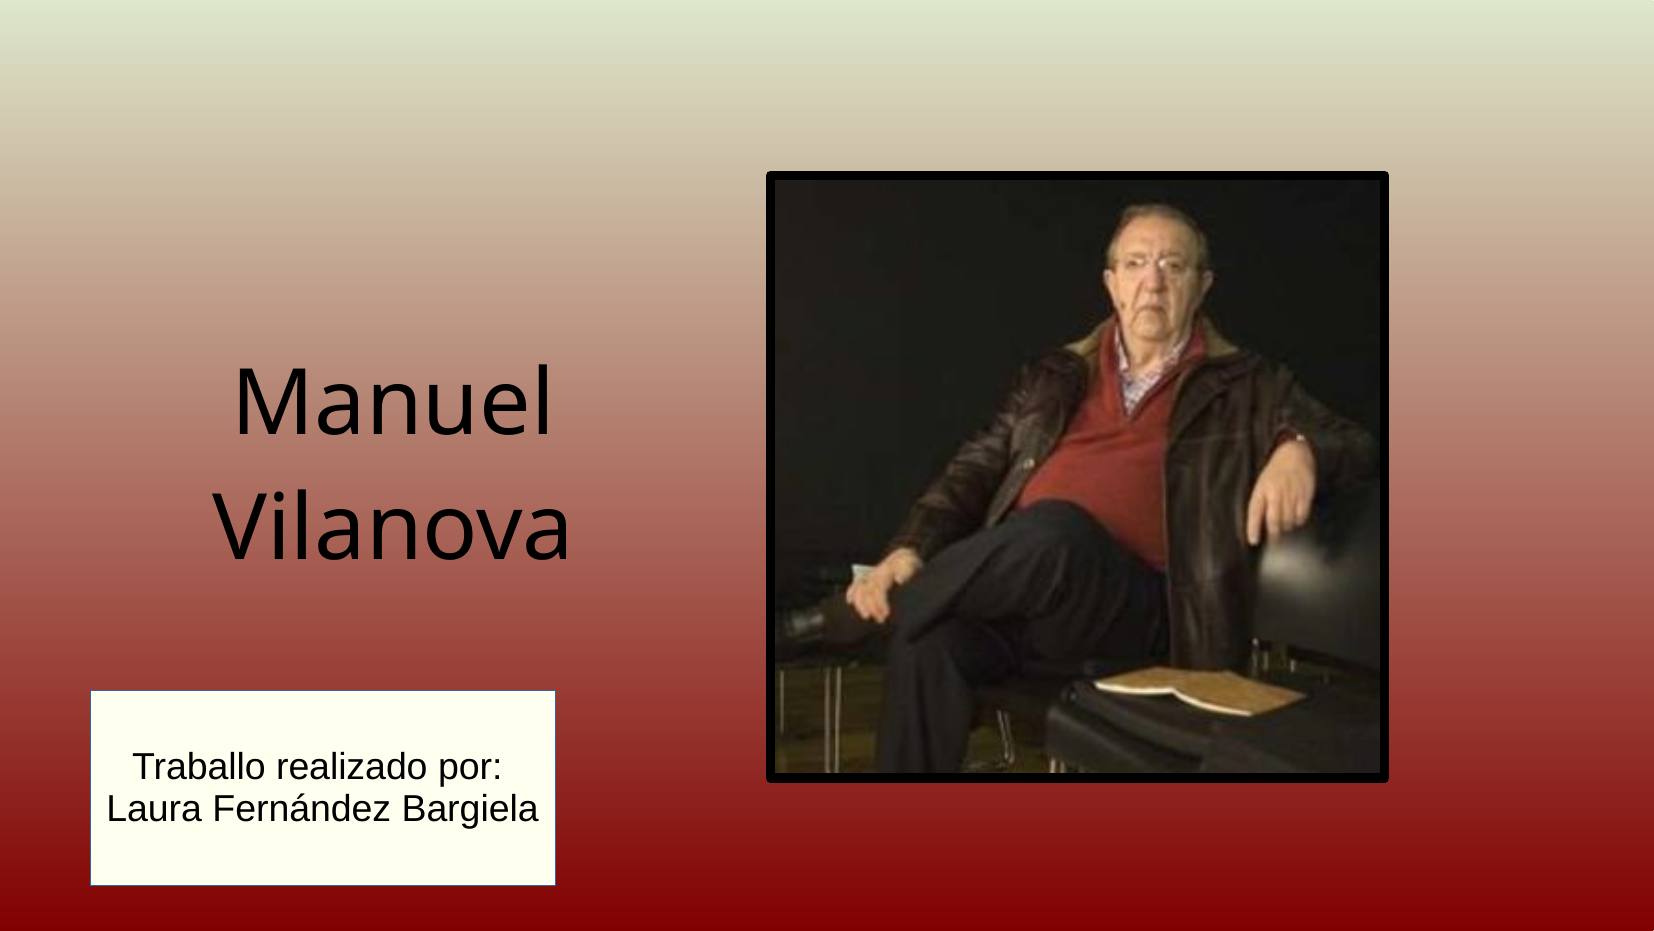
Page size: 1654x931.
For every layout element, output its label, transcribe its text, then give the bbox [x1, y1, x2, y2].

picture [775, 179, 1380, 774]
text_box Traballo realizado por: Laura Fernández Bargiela [90, 690, 556, 886]
title Manuel Vilanova [104, 11, 683, 912]
